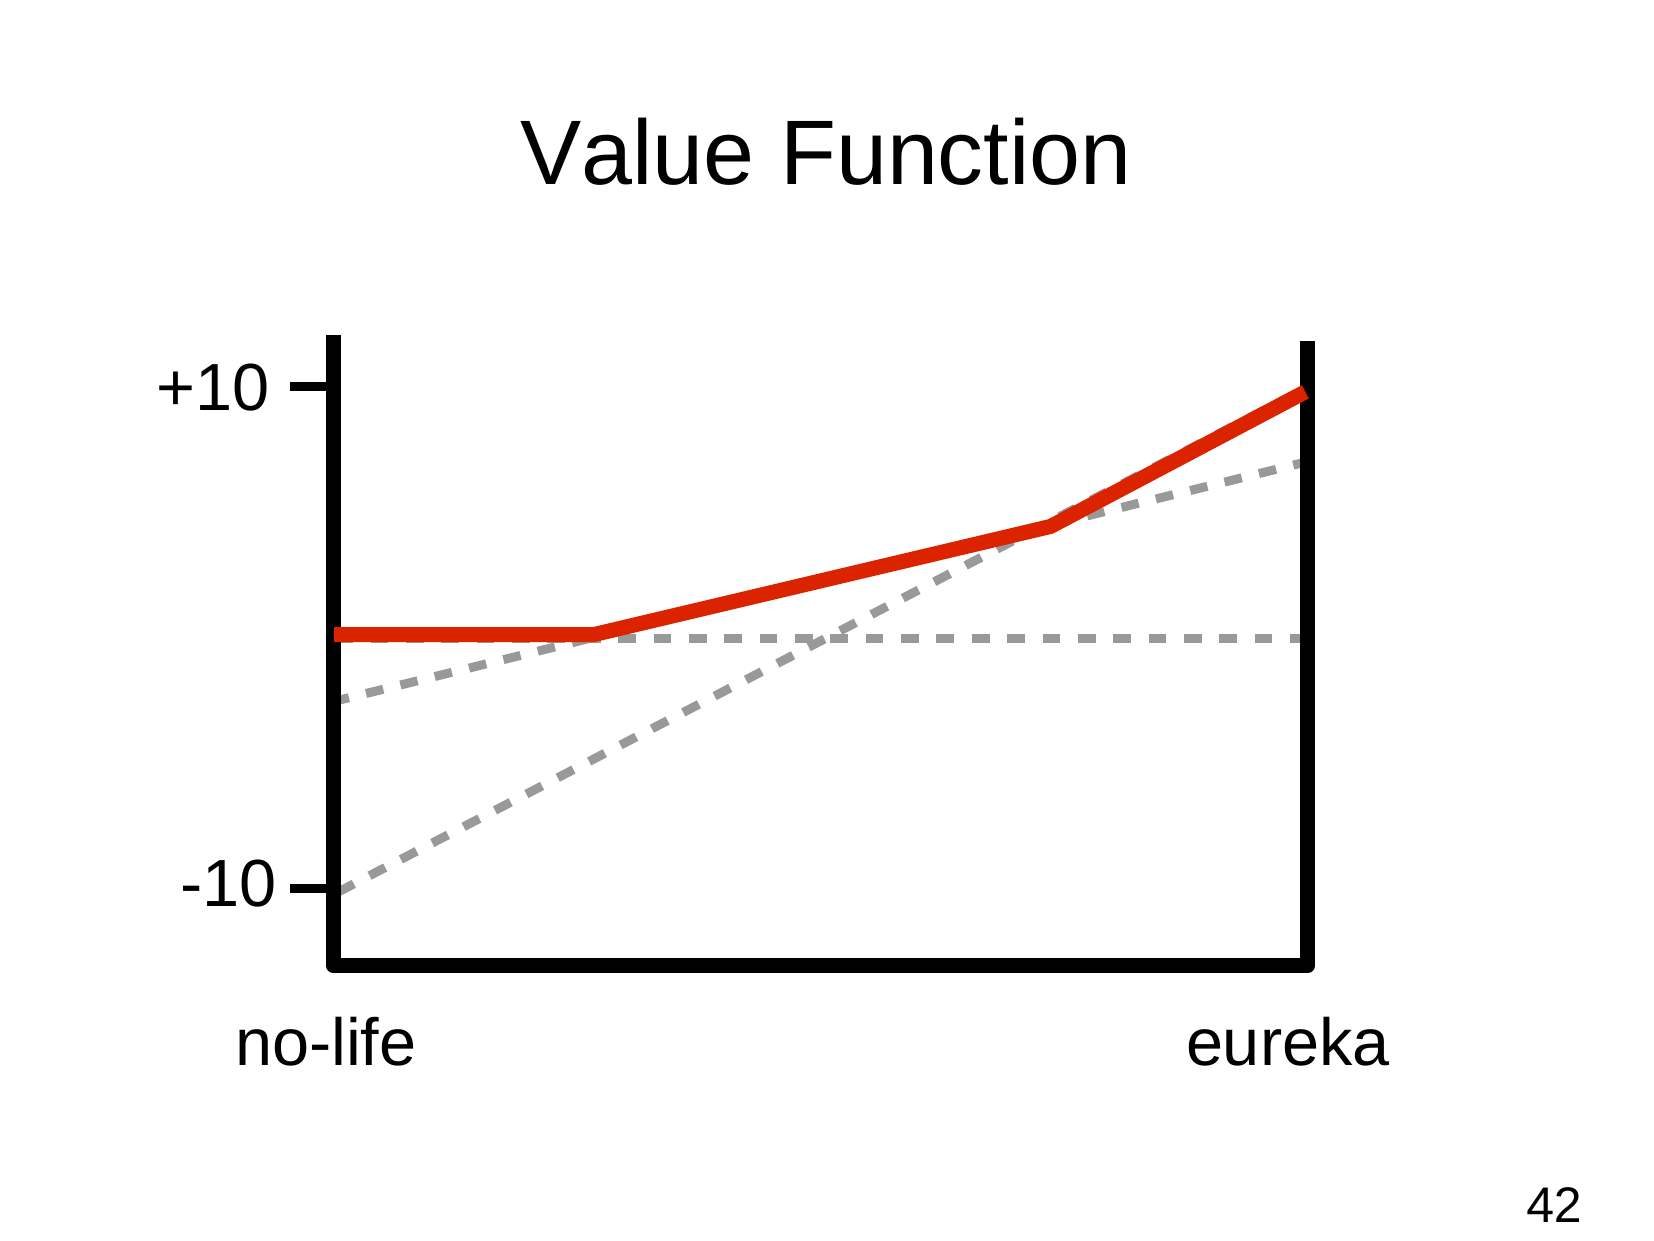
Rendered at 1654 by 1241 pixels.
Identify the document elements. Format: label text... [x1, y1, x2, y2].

text_box -10 [165, 838, 292, 929]
text_box eureka [1171, 997, 1406, 1088]
title Value Function [82, 49, 1571, 257]
text_box no-life [220, 997, 433, 1088]
text_box +10 [141, 342, 285, 432]
